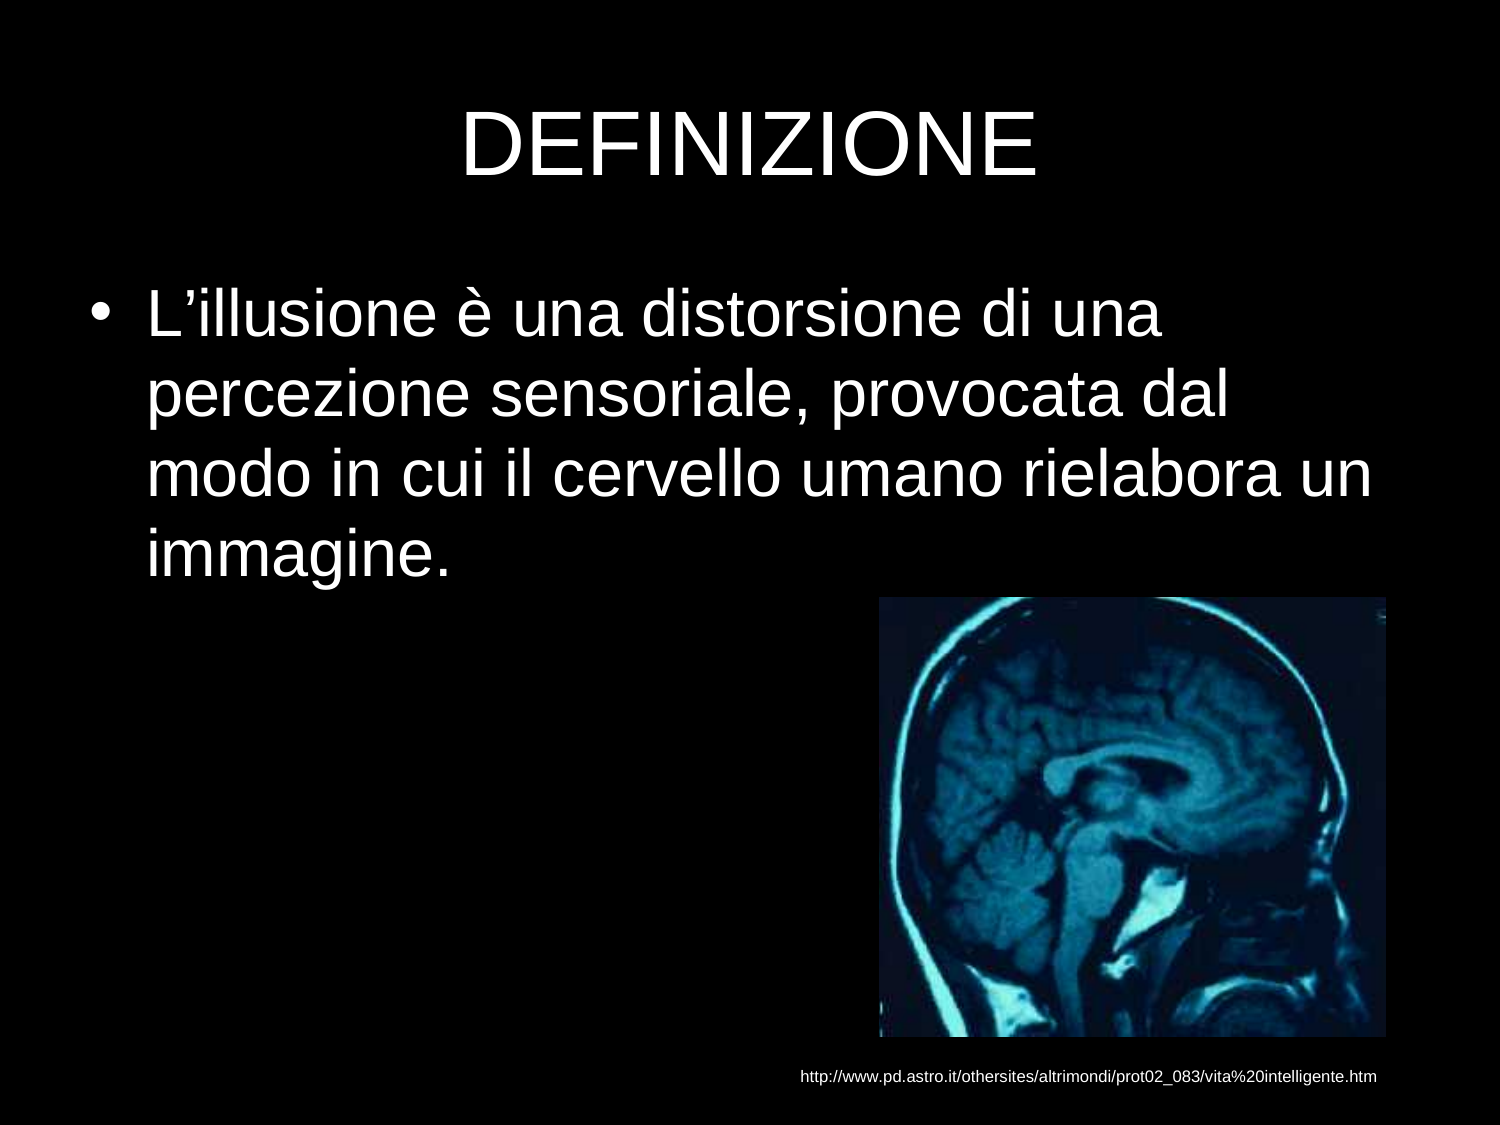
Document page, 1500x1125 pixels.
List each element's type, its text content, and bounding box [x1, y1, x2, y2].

text_box http://www.pd.astro.it/othersites/altrimondi/prot02_083/vita%20intelligente.htm [785, 1058, 1394, 1094]
title DEFINIZIONE [75, 45, 1426, 233]
picture [879, 597, 1386, 1037]
list L’illusione è una distorsione di una percezione sensoriale, provocata dal modo in cui il cervello umano rielabora un immagine. [75, 262, 1426, 1006]
